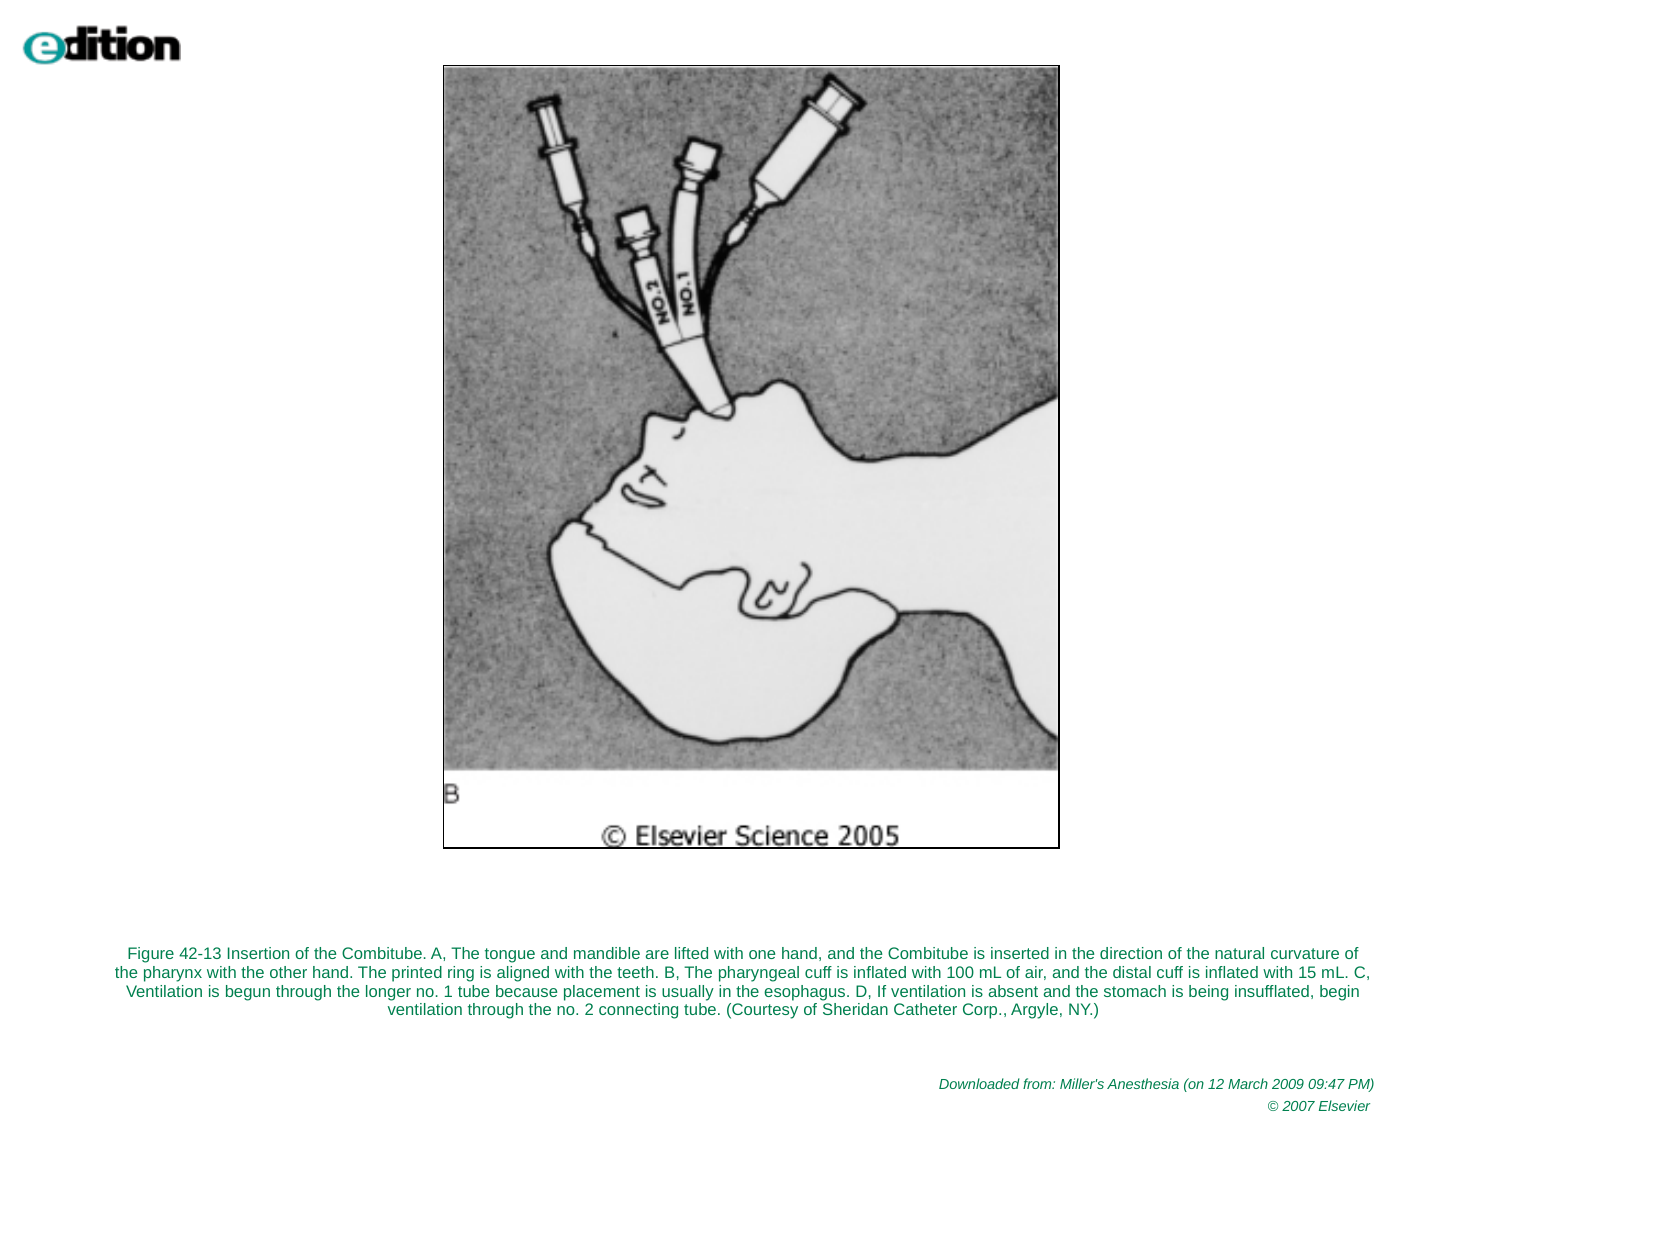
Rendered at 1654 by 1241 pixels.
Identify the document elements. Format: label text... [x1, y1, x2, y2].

text_box Downloaded from: Miller's Anesthesia (on 12 March 2009 09:47 PM) [657, 1069, 1390, 1101]
text_box © 2007 Elsevier [656, 1090, 1389, 1122]
picture [17, 18, 181, 71]
text_box Figure 42-13 Insertion of the Combitube. A, The tongue and mandible are lifted with one hand, and the Combitube is inserted in the direction of the natural curvature of the pharynx with the other hand. The printed ring is aligned with the teeth. B, The pharyngeal cuff is inflated with 100 mL of air, and the distal cuff is inflated with 15 mL. C, Ventilation is begun through the longer no. 1 tube because placement is usually in the esophagus. D, If ventilation is absent and the stomach is being insufflated, begin ventilation through the no. 2 connecting tube. (Courtesy of Sheridan Catheter Corp., Argyle, NY.) [100, 936, 1388, 1028]
picture [444, 66, 1059, 848]
